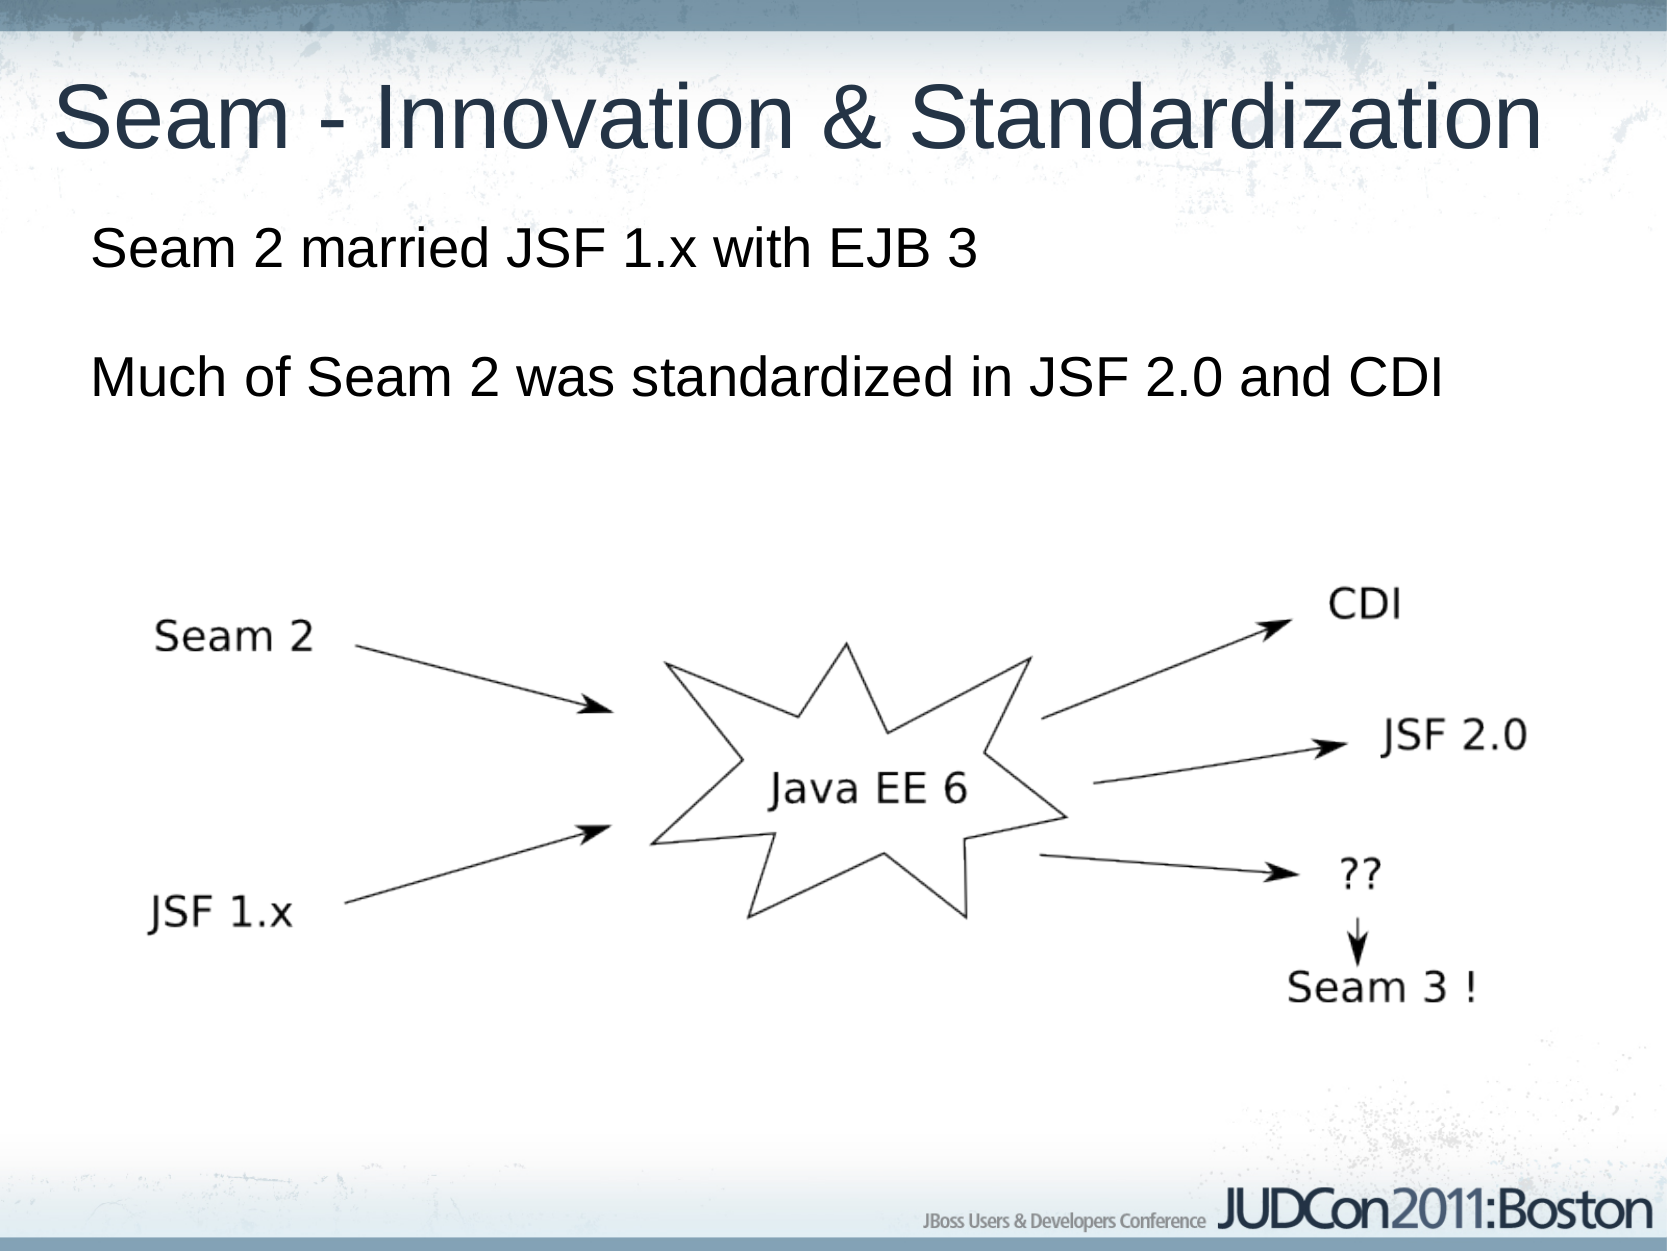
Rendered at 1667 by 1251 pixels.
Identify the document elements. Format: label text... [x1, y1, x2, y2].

picture [0, 0, 1667, 1251]
title Seam - Innovation & Standardization [37, 48, 1651, 216]
text_box Seam 2 married JSF 1.x with EJB 3 Much of Seam 2 was standardized in JSF 2.0 and CDI [90, 216, 1503, 409]
